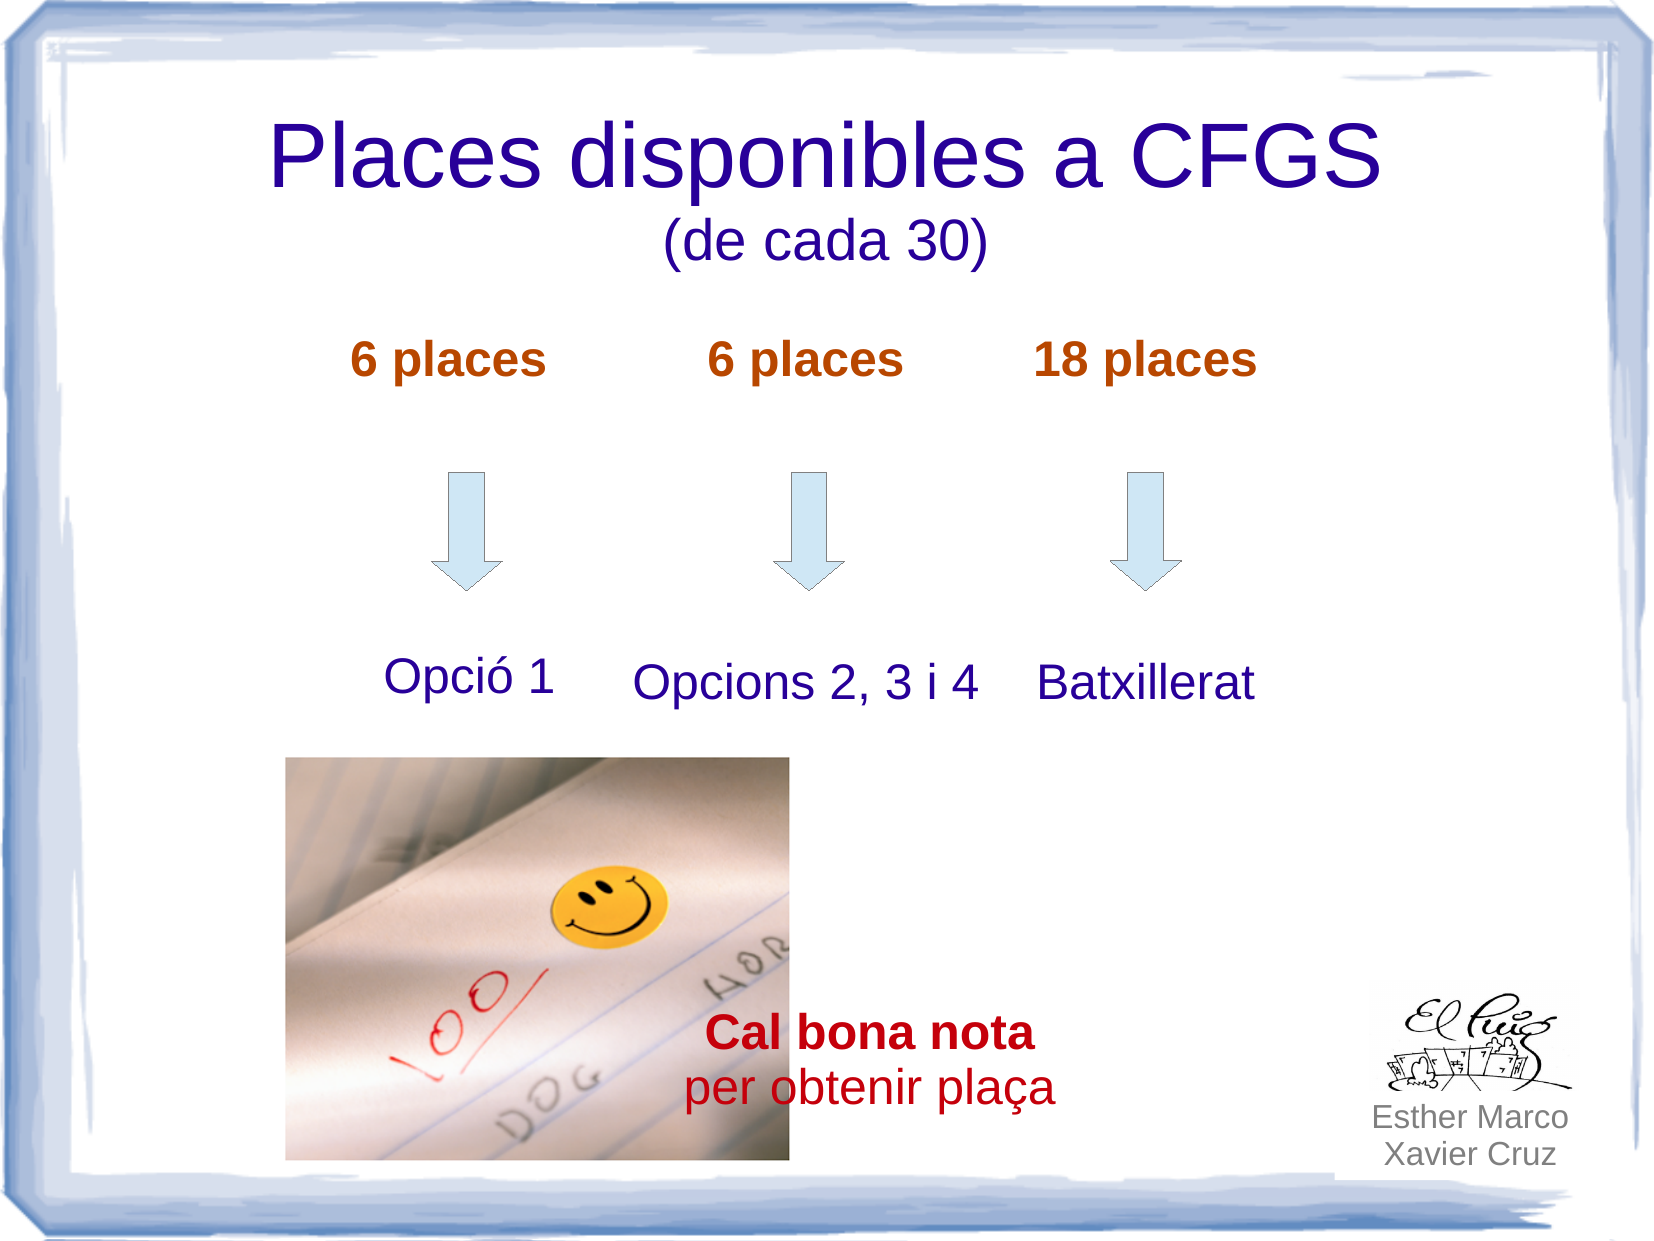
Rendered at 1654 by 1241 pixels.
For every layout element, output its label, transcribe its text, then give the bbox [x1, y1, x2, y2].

text_box Opcions 2, 3 i 4 [631, 654, 981, 727]
picture [0, 0, 1654, 1241]
text_box Batxillerat [986, 654, 1306, 727]
text_box Opció 1 [318, 648, 621, 705]
text_box Cal bona nota per obtenir plaça [680, 1003, 1059, 1116]
text_box [773, 472, 845, 591]
text_box 6 places [324, 331, 573, 388]
text_box 6 places [667, 331, 945, 388]
text_box [431, 472, 503, 591]
text_box [1110, 472, 1182, 591]
title Places disponibles a CFGS (de cada 30) [82, 84, 1571, 292]
text_box 18 places [980, 331, 1312, 388]
